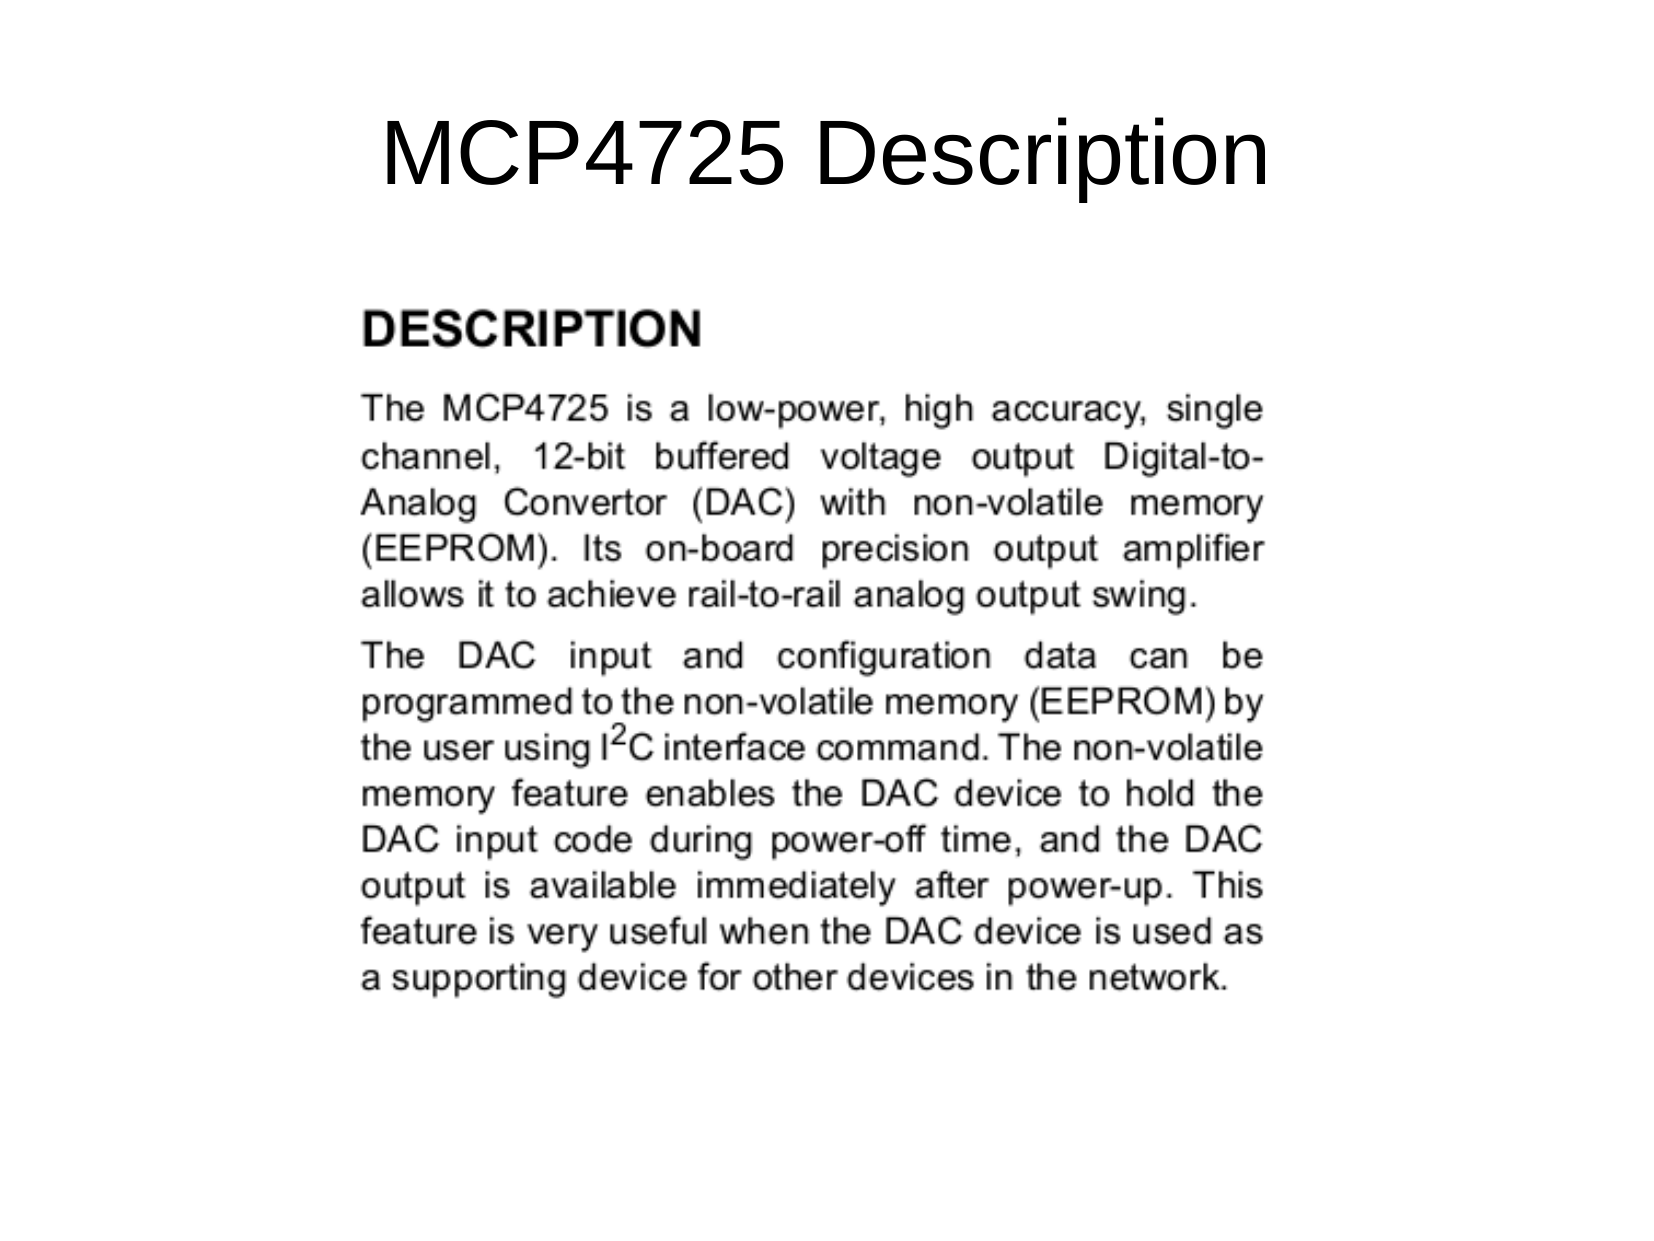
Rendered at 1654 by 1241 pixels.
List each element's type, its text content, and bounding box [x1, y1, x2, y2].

picture [300, 290, 1353, 1010]
title MCP4725 Description [82, 49, 1571, 257]
